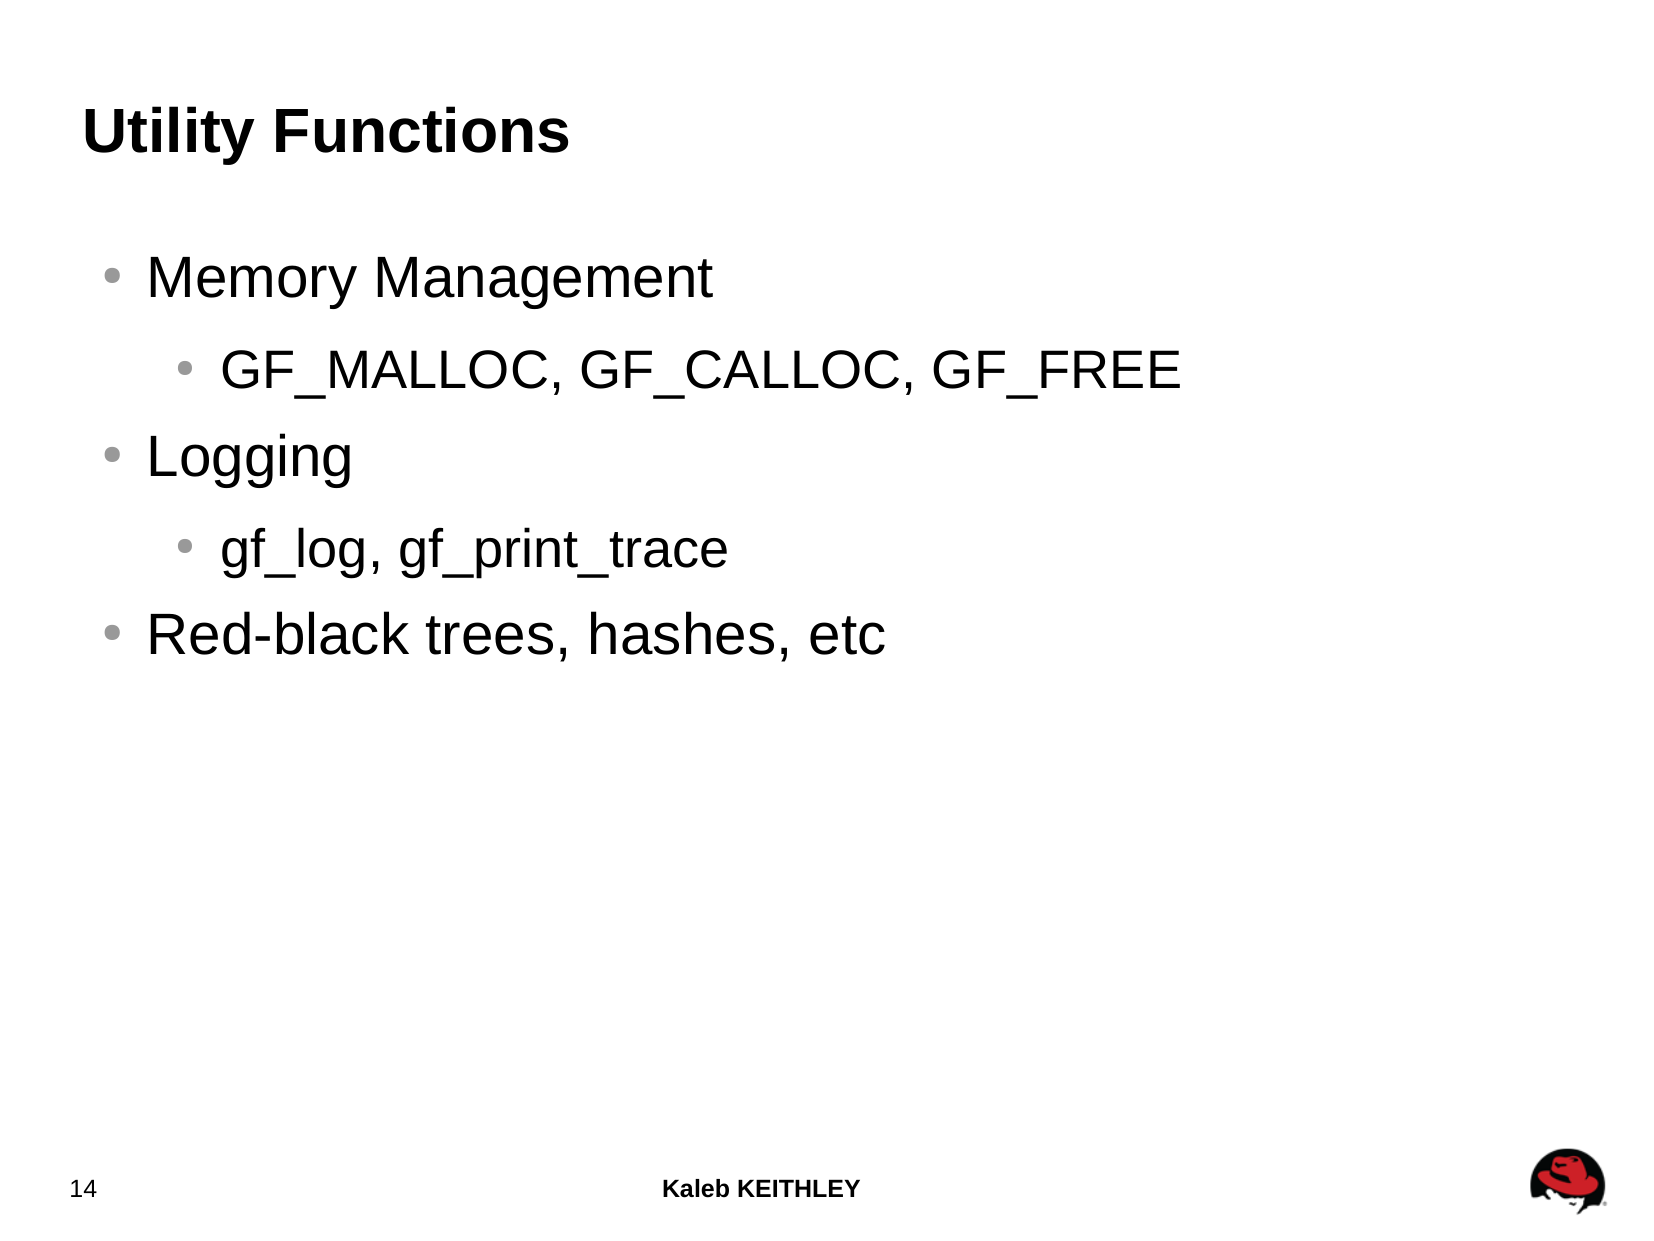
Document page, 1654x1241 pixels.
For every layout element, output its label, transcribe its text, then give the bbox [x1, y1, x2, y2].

title Utility Functions [82, 37, 1571, 226]
list Memory Management GF_MALLOC, GF_CALLOC, GF_FREE Logging gf_log, gf_print_trace Red-black trees, hashes, etc [86, 244, 1576, 1039]
picture [1529, 1146, 1613, 1224]
